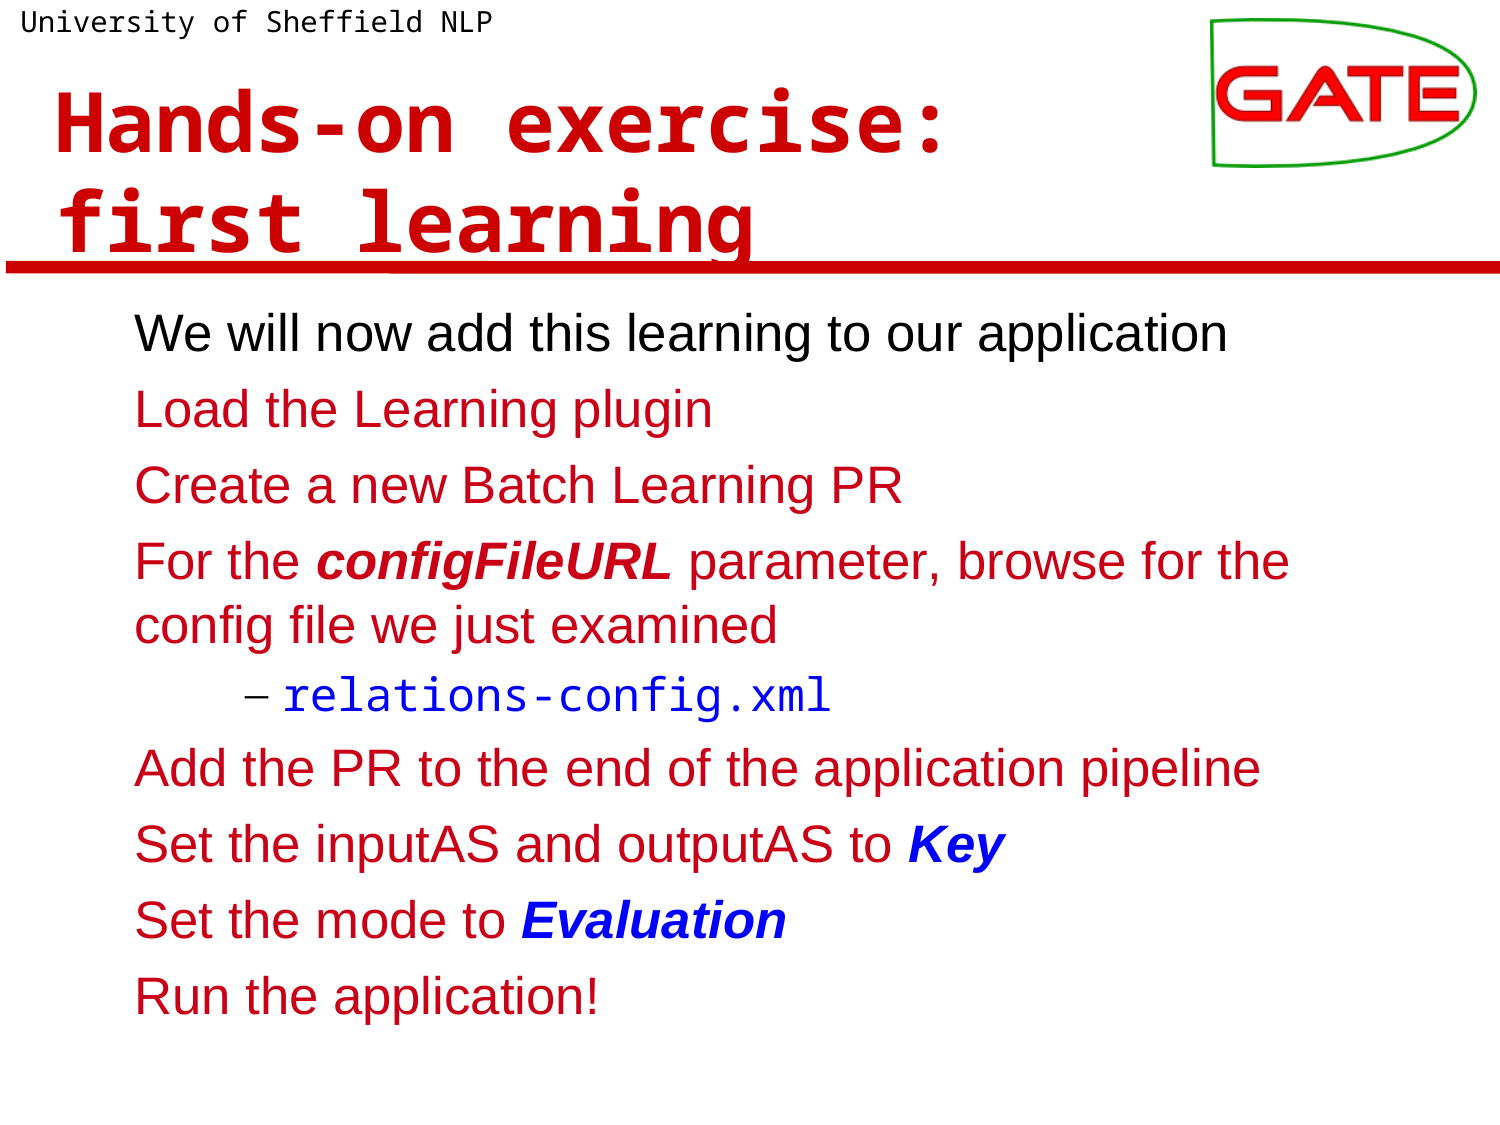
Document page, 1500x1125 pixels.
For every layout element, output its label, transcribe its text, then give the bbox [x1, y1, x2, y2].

title Hands-on exercise: first learning [41, 30, 1391, 277]
list We will now add this learning to our application Load the Learning plugin Create a new Batch Learning PR For the configFileURL parameter, browse for the config file we just examined relations-config.xml Add the PR to the end of the application pipeline Set the inputAS and outputAS to Key Set the mode to Evaluation Run the application! [75, 290, 1425, 1043]
picture [1210, 18, 1477, 168]
